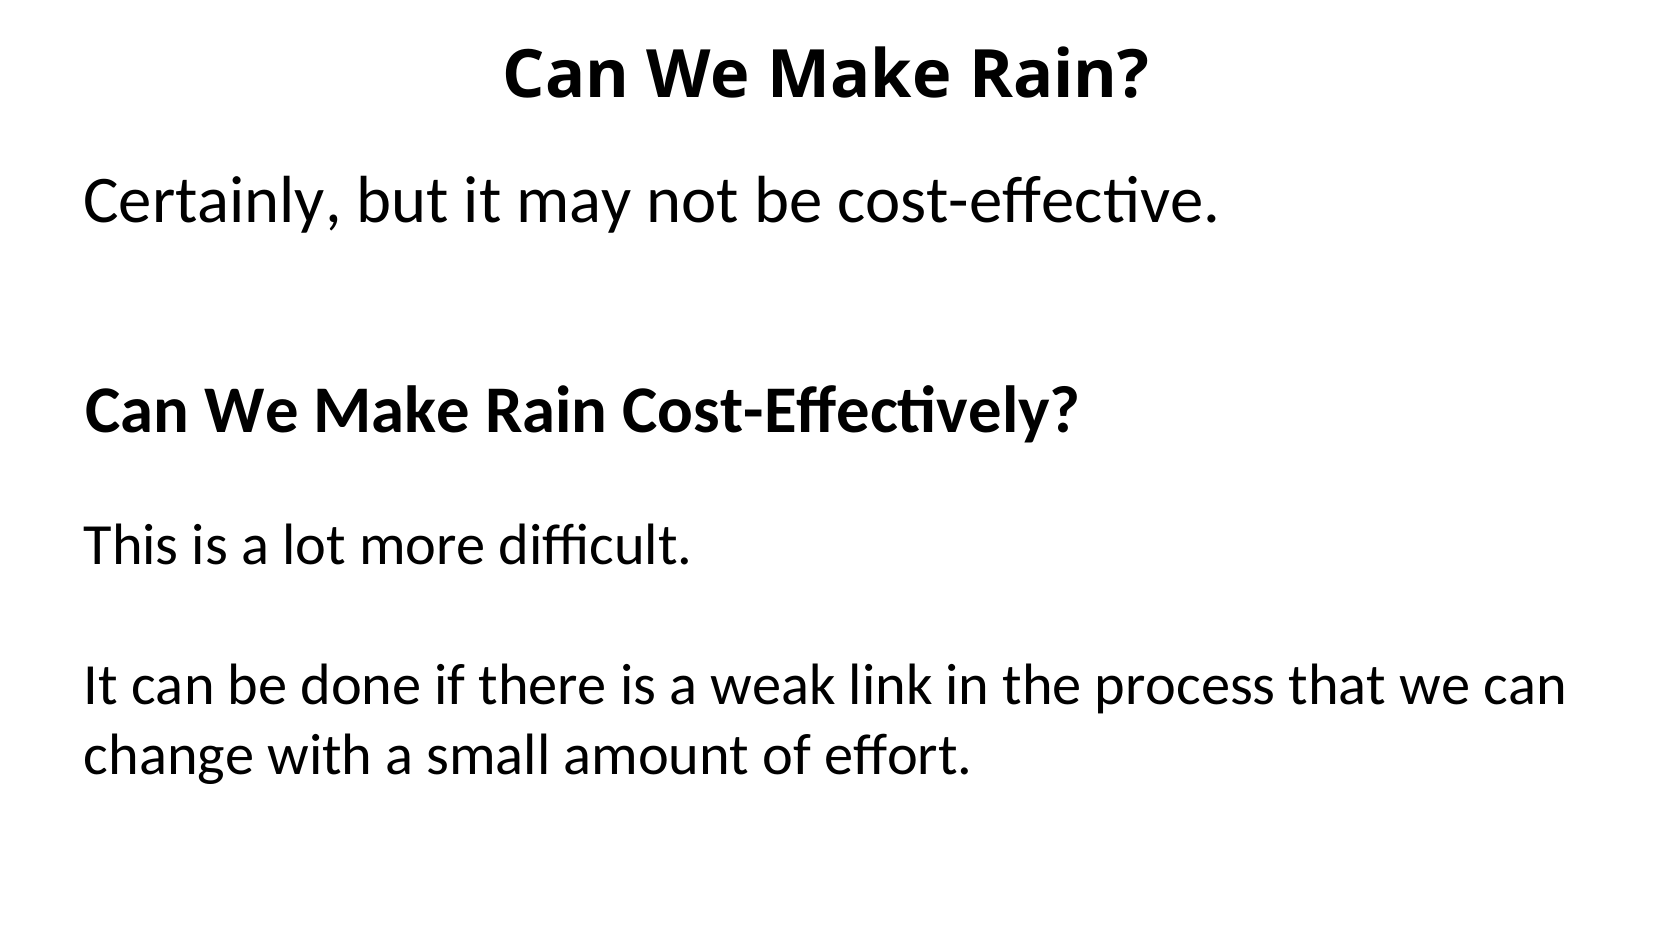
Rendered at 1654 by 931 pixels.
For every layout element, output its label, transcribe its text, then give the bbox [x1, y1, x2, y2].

text_box This is a lot more difficult. It can be done if there is a weak link in the process that we can change with a small amount of effort. [69, 498, 1607, 794]
text_box Can We Make Rain Cost-Effectively? [70, 358, 1654, 534]
text_box Certainly, but it may not be cost-effective. [68, 148, 1399, 244]
title Can We Make Rain? [0, 2, 1654, 151]
